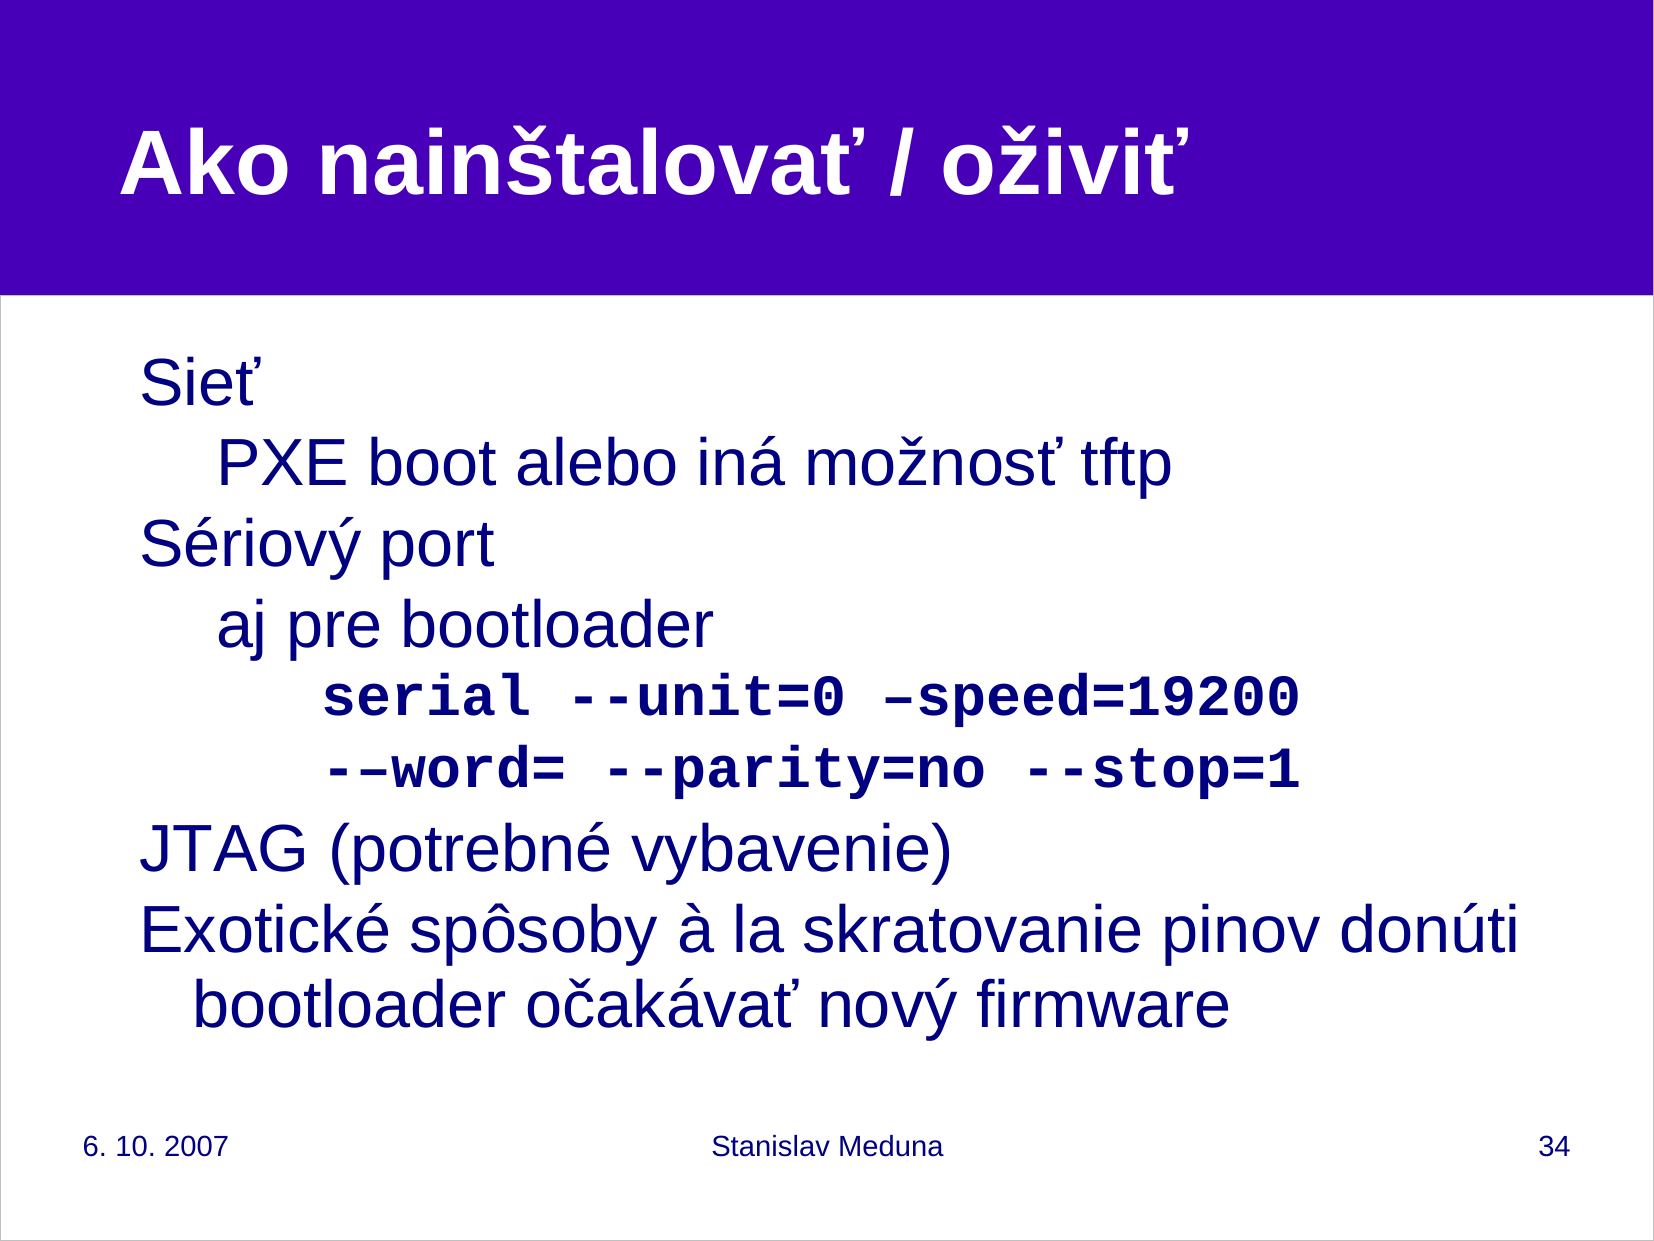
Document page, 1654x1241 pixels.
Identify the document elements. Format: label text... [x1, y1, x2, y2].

list Sieť PXE boot alebo iná možnosť tftp Sériový port aj pre bootloader serial --unit=0 –speed=19200 -–word= --parity=no --stop=1 JTAG (potrebné vybavenie) Exotické spôsoby à la skratovanie pinov donúti bootloader očakávať nový firmware [121, 344, 1565, 1112]
title Ako nainštalovať / oživiť [118, 66, 1595, 259]
